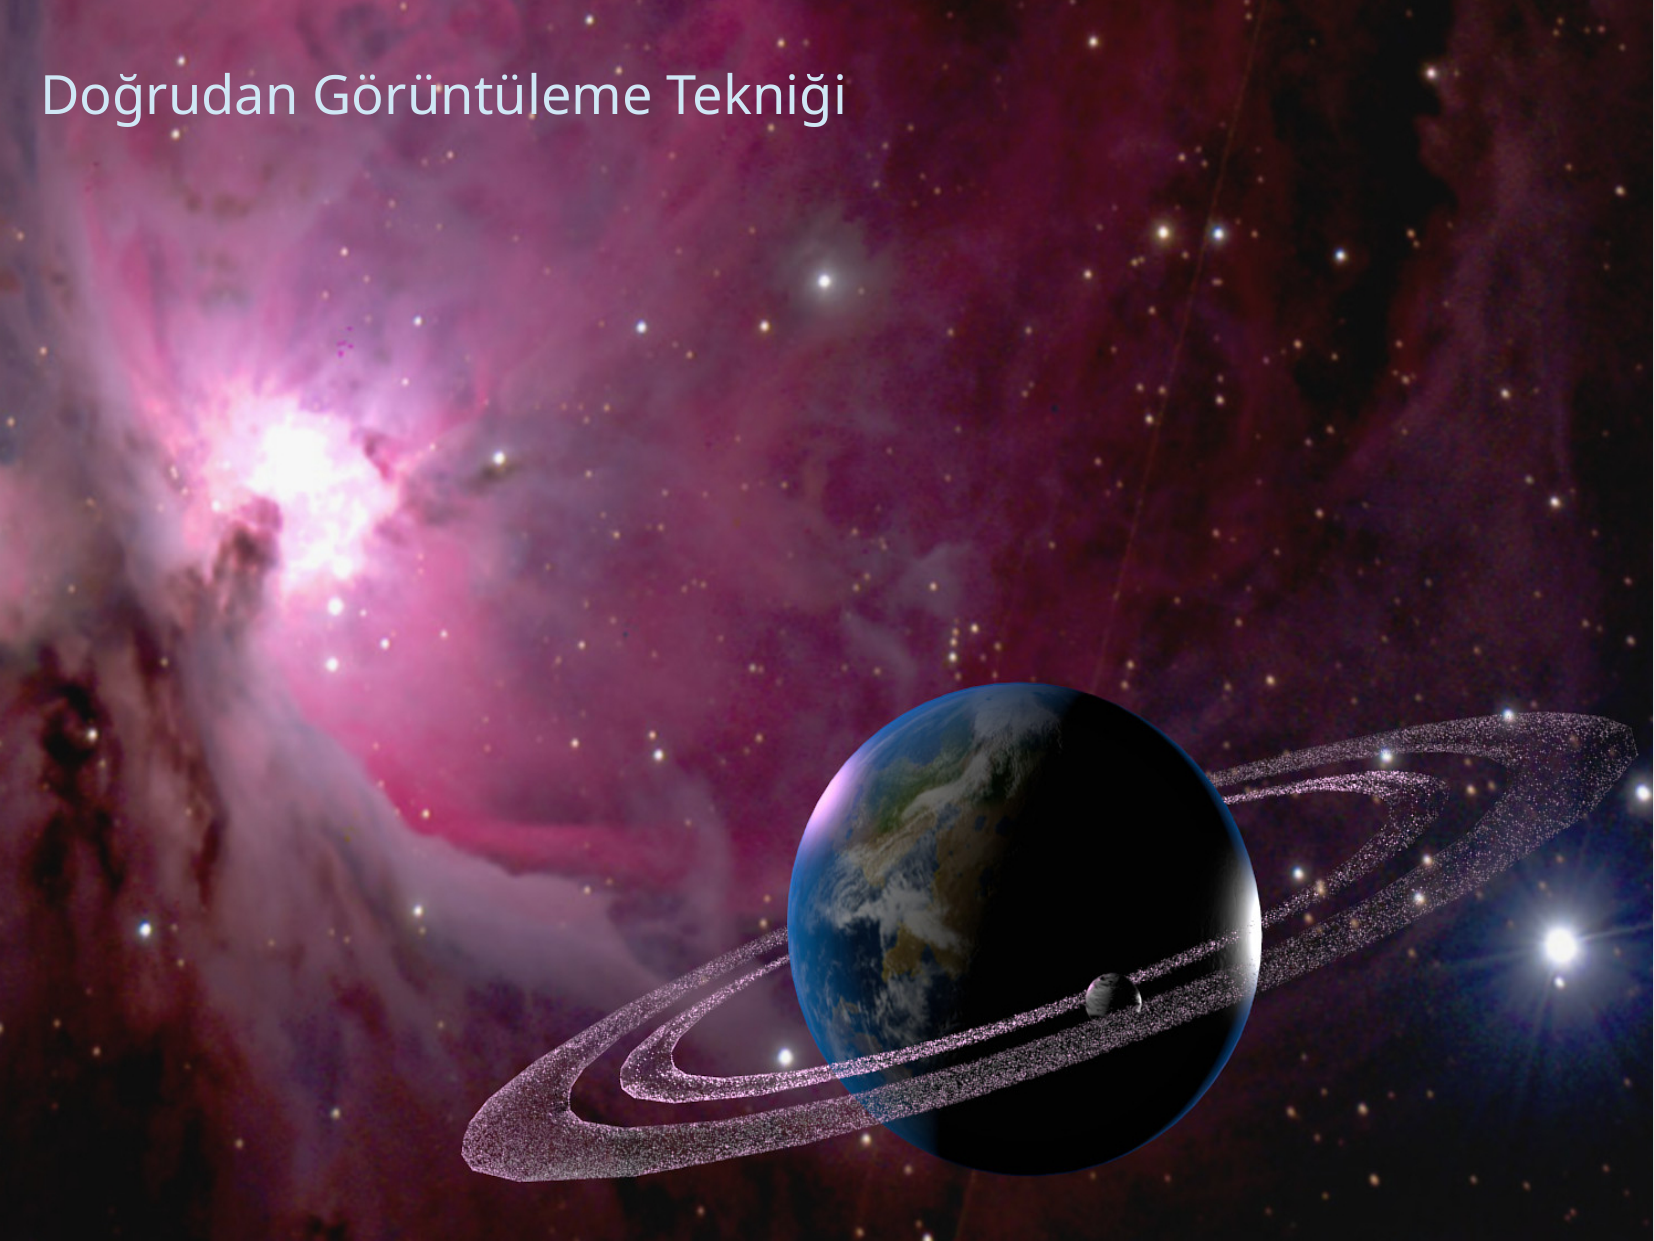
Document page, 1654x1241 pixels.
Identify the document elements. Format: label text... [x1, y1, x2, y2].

picture [0, 0, 1654, 1241]
text_box Doğrudan Görüntüleme Tekniği [25, 52, 1167, 175]
